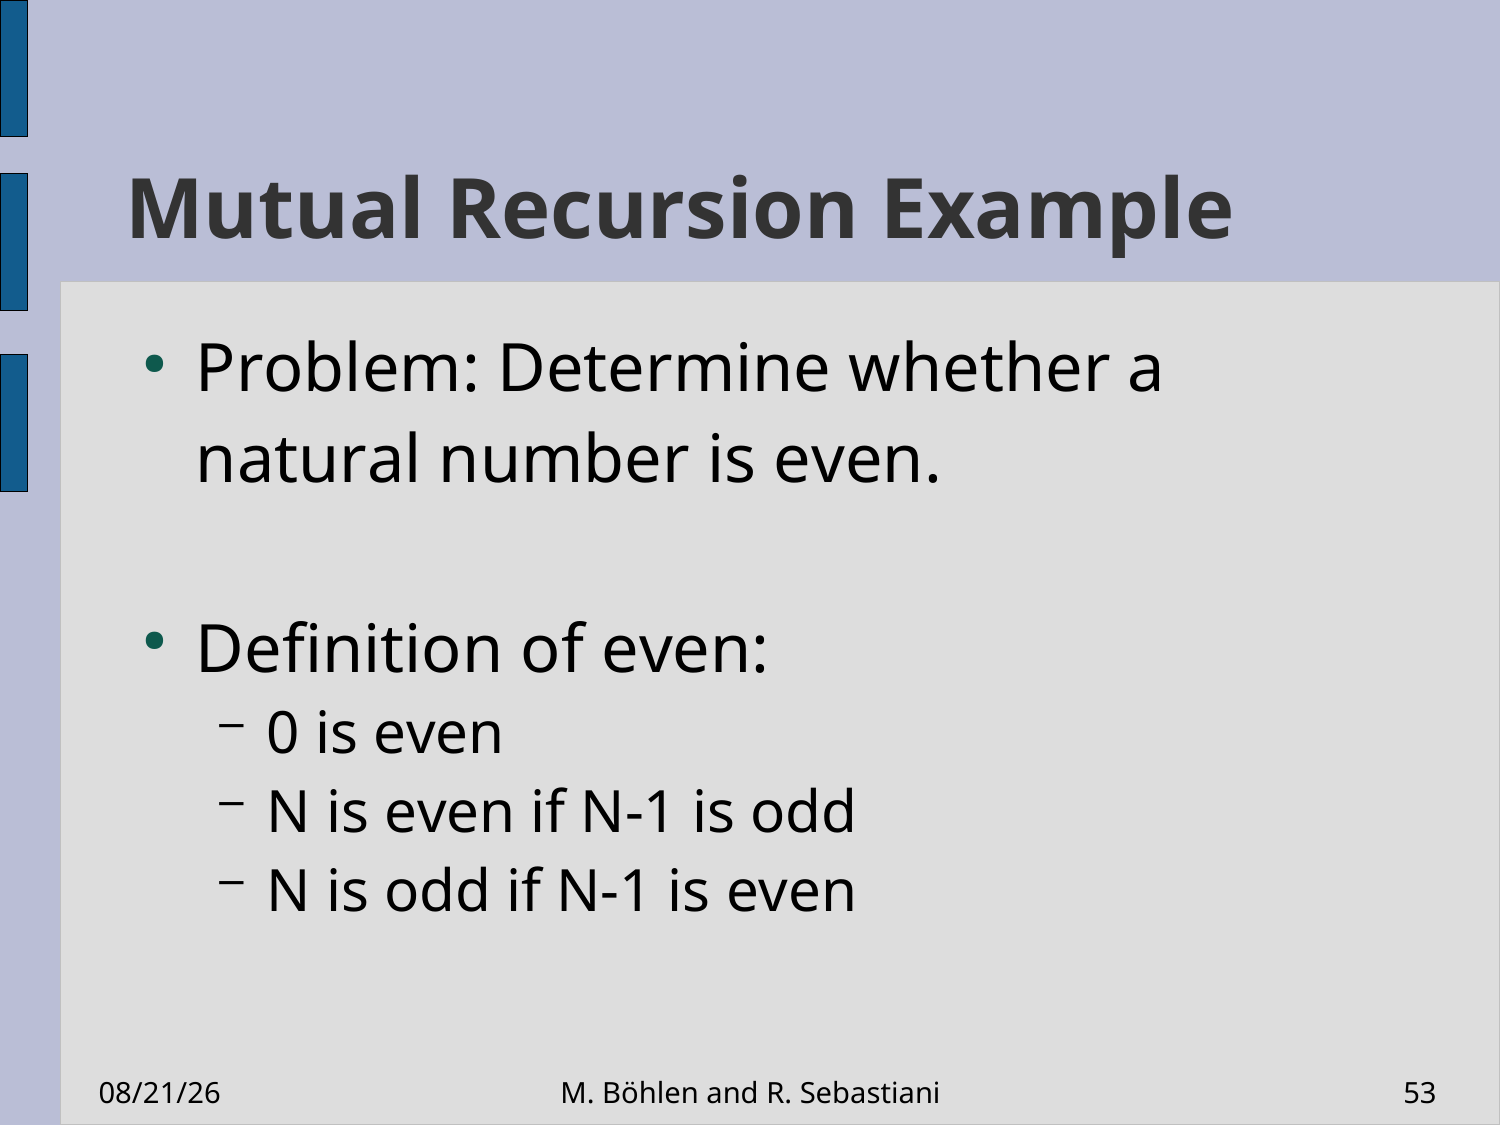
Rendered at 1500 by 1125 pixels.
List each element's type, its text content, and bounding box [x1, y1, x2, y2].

list Problem: Determine whether a natural number is even. Definition of even: 0 is even N is even if N-1 is odd N is odd if N-1 is even [110, 312, 1392, 1037]
title Mutual Recursion Example [110, 67, 1392, 271]
